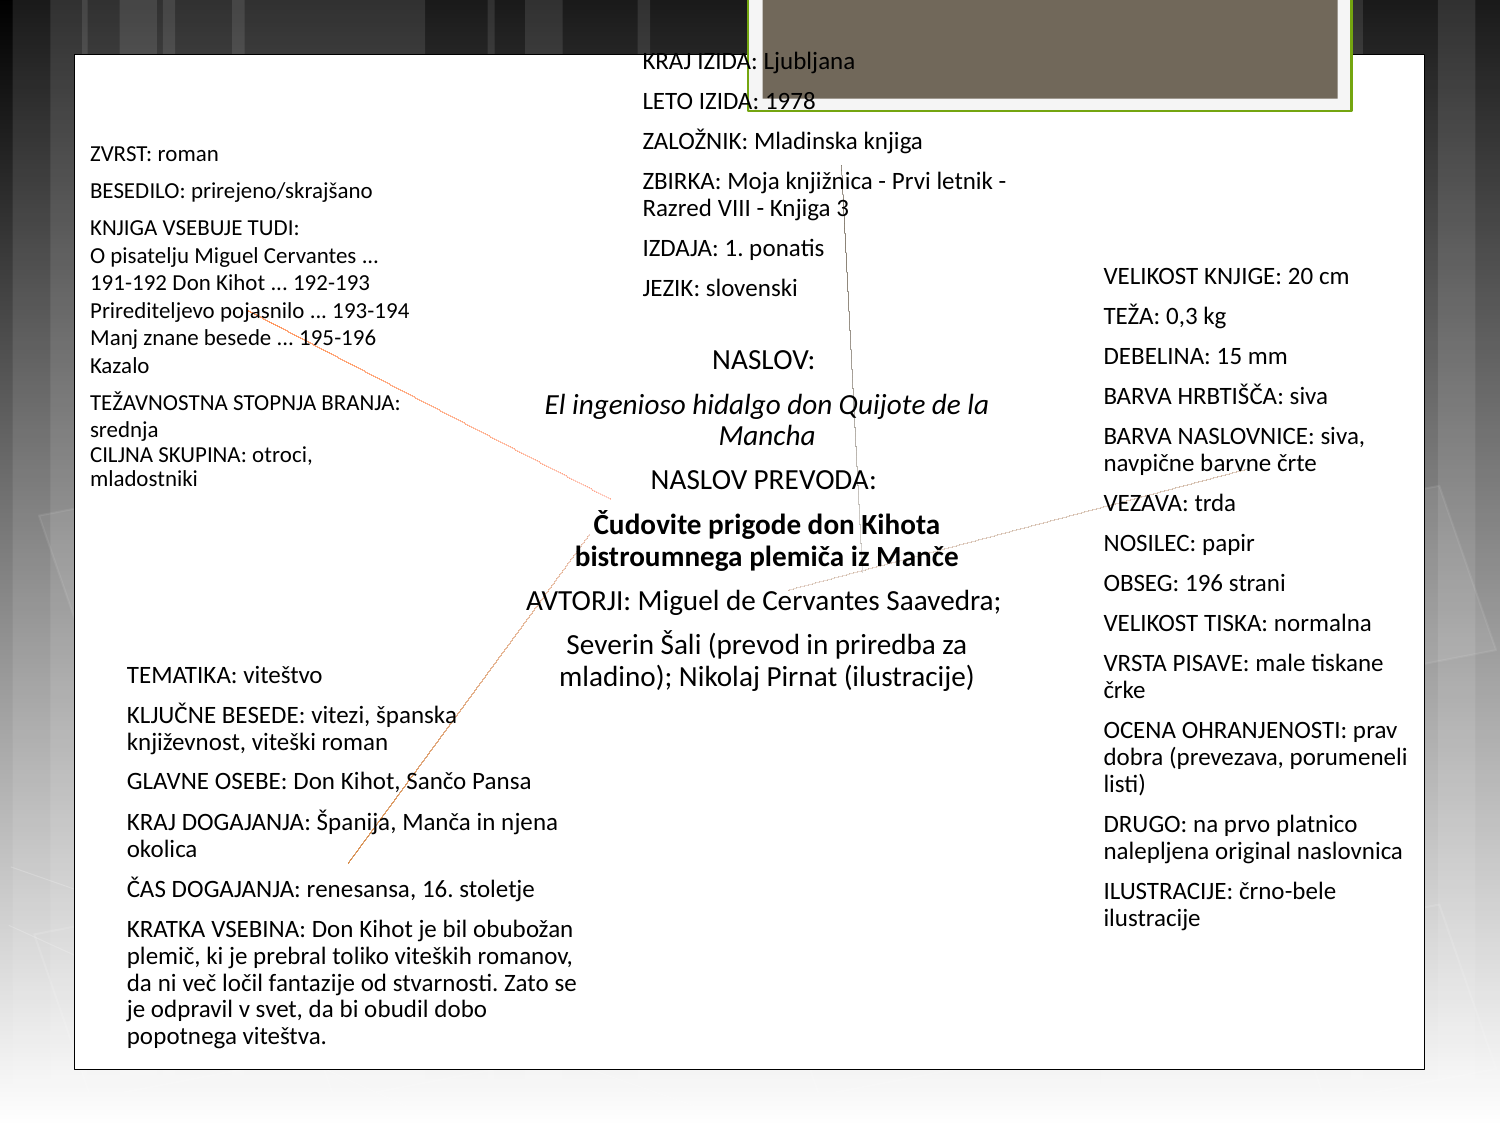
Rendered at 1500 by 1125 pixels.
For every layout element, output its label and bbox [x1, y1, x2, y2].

text_box [259, 316, 305, 341]
text_box [1122, 498, 1136, 502]
text_box [844, 216, 854, 396]
text_box [857, 484, 862, 552]
text_box [307, 341, 611, 500]
text_box [1149, 469, 1247, 495]
text_box [854, 418, 858, 472]
text_box [929, 506, 1107, 554]
text_box [545, 553, 576, 596]
text_box [579, 534, 590, 550]
text_box [455, 605, 538, 718]
text_box [788, 563, 888, 591]
text_box [380, 780, 409, 819]
text_box [414, 722, 453, 773]
text_box [348, 828, 374, 864]
